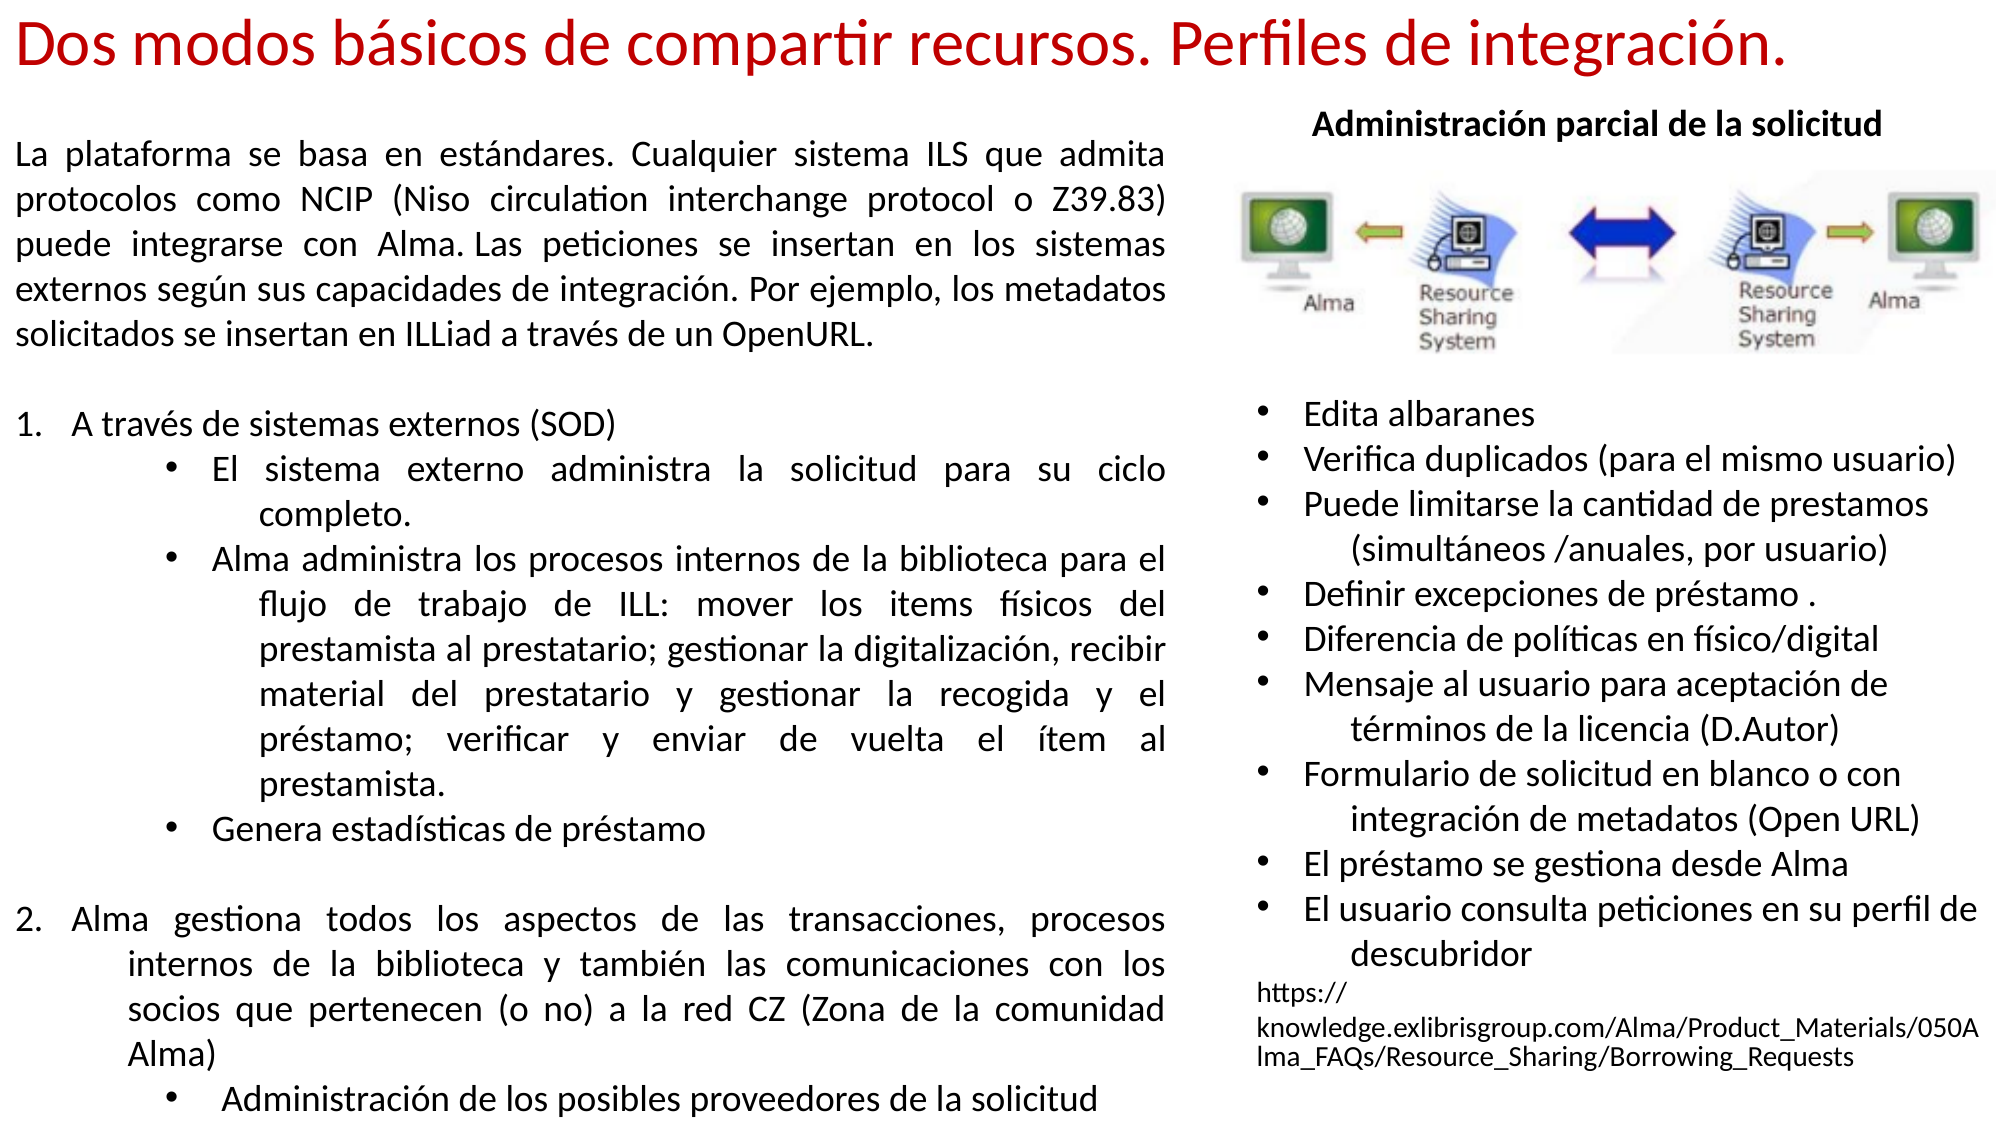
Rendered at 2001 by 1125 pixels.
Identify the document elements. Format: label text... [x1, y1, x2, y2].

picture [1211, 163, 1996, 370]
title Dos modos básicos de compartir recursos. Perfiles de integración. [0, 0, 1865, 80]
text_box La plataforma se basa en estándares. Cualquier sistema ILS que admita protocolos como NCIP (Niso circulation interchange protocol o Z39.83) puede integrarse con Alma. Las peticiones se insertan en los sistemas externos según sus capacidades de integración. Por ejemplo, los metadatos solicitados se insertan en ILLiad a través de un OpenURL. A través de sistemas externos (SOD) El sistema externo administra la solicitud para su ciclo completo. Alma administra los procesos internos de la biblioteca para el flujo de trabajo de ILL: mover los items físicos del prestamista al prestatario; gestionar la digitalización, recibir material del prestatario y gestionar la recogida y el préstamo; verificar y enviar de vuelta el ítem al prestamista. Genera estadísticas de préstamo Alma gestiona todos los aspectos de las transacciones, procesos internos de la biblioteca y también las comunicaciones con los socios que pertenecen (o no) a la red CZ (Zona de la comunidad Alma) Administración de los posibles proveedores de la solicitud Administración de los protocolos de comunicaciones ILL, como las comunicaciones ISO y otros [0, 121, 1182, 1092]
text_box Edita albaranes Verifica duplicados (para el mismo usuario) Puede limitarse la cantidad de prestamos (simultáneos /anuales, por usuario) Definir excepciones de préstamo . Diferencia de políticas en físico/digital Mensaje al usuario para aceptación de términos de la licencia (D.Autor) Formulario de solicitud en blanco o con integración de metadatos (Open URL) El préstamo se gestiona desde Alma El usuario consulta peticiones en su perfil de descubridor https://knowledge.exlibrisgroup.com/Alma/Product_Materials/050Alma_FAQs/Resource_Sharing/Borrowing_Requests [1241, 381, 2000, 1093]
text_box Administración parcial de la solicitud [1296, 91, 1911, 153]
